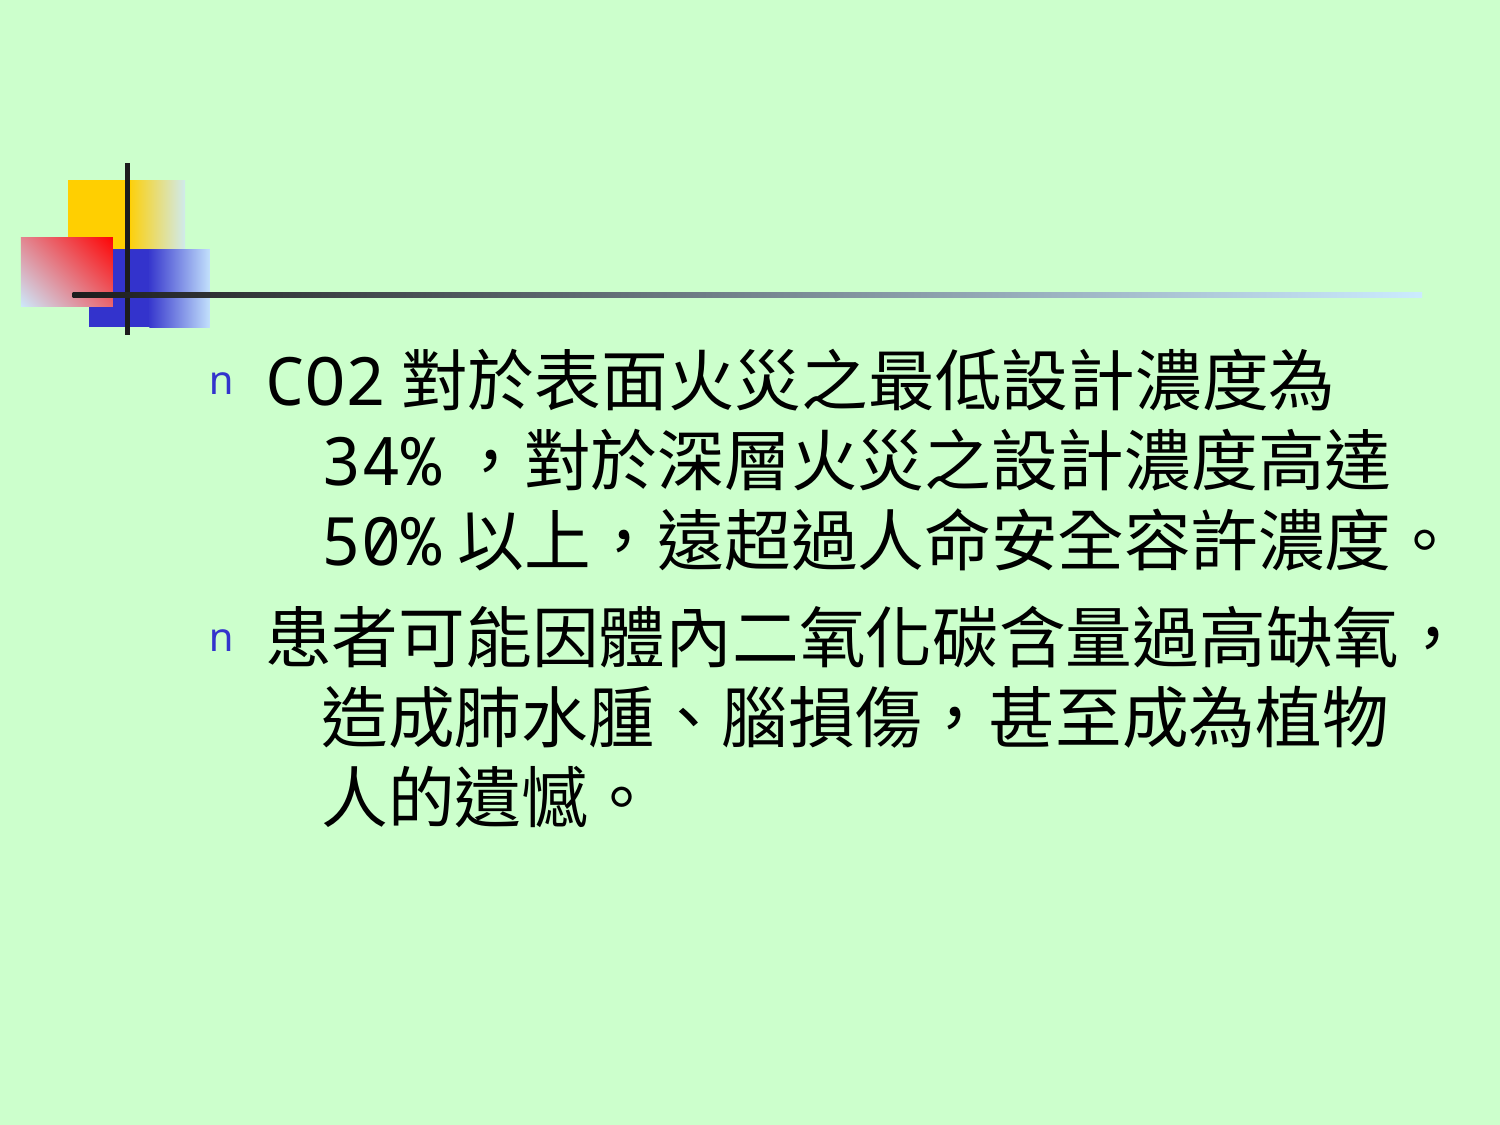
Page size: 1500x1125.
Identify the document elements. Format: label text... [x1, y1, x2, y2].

list CO2對於表面火災之最低設計濃度為34%，對於深層火災之設計濃度高達50%以上，遠超過人命安全容許濃度。 患者可能因體內二氧化碳含量過高缺氧，造成肺水腫、腦損傷，甚至成為植物人的遺憾。 [193, 331, 1469, 1007]
